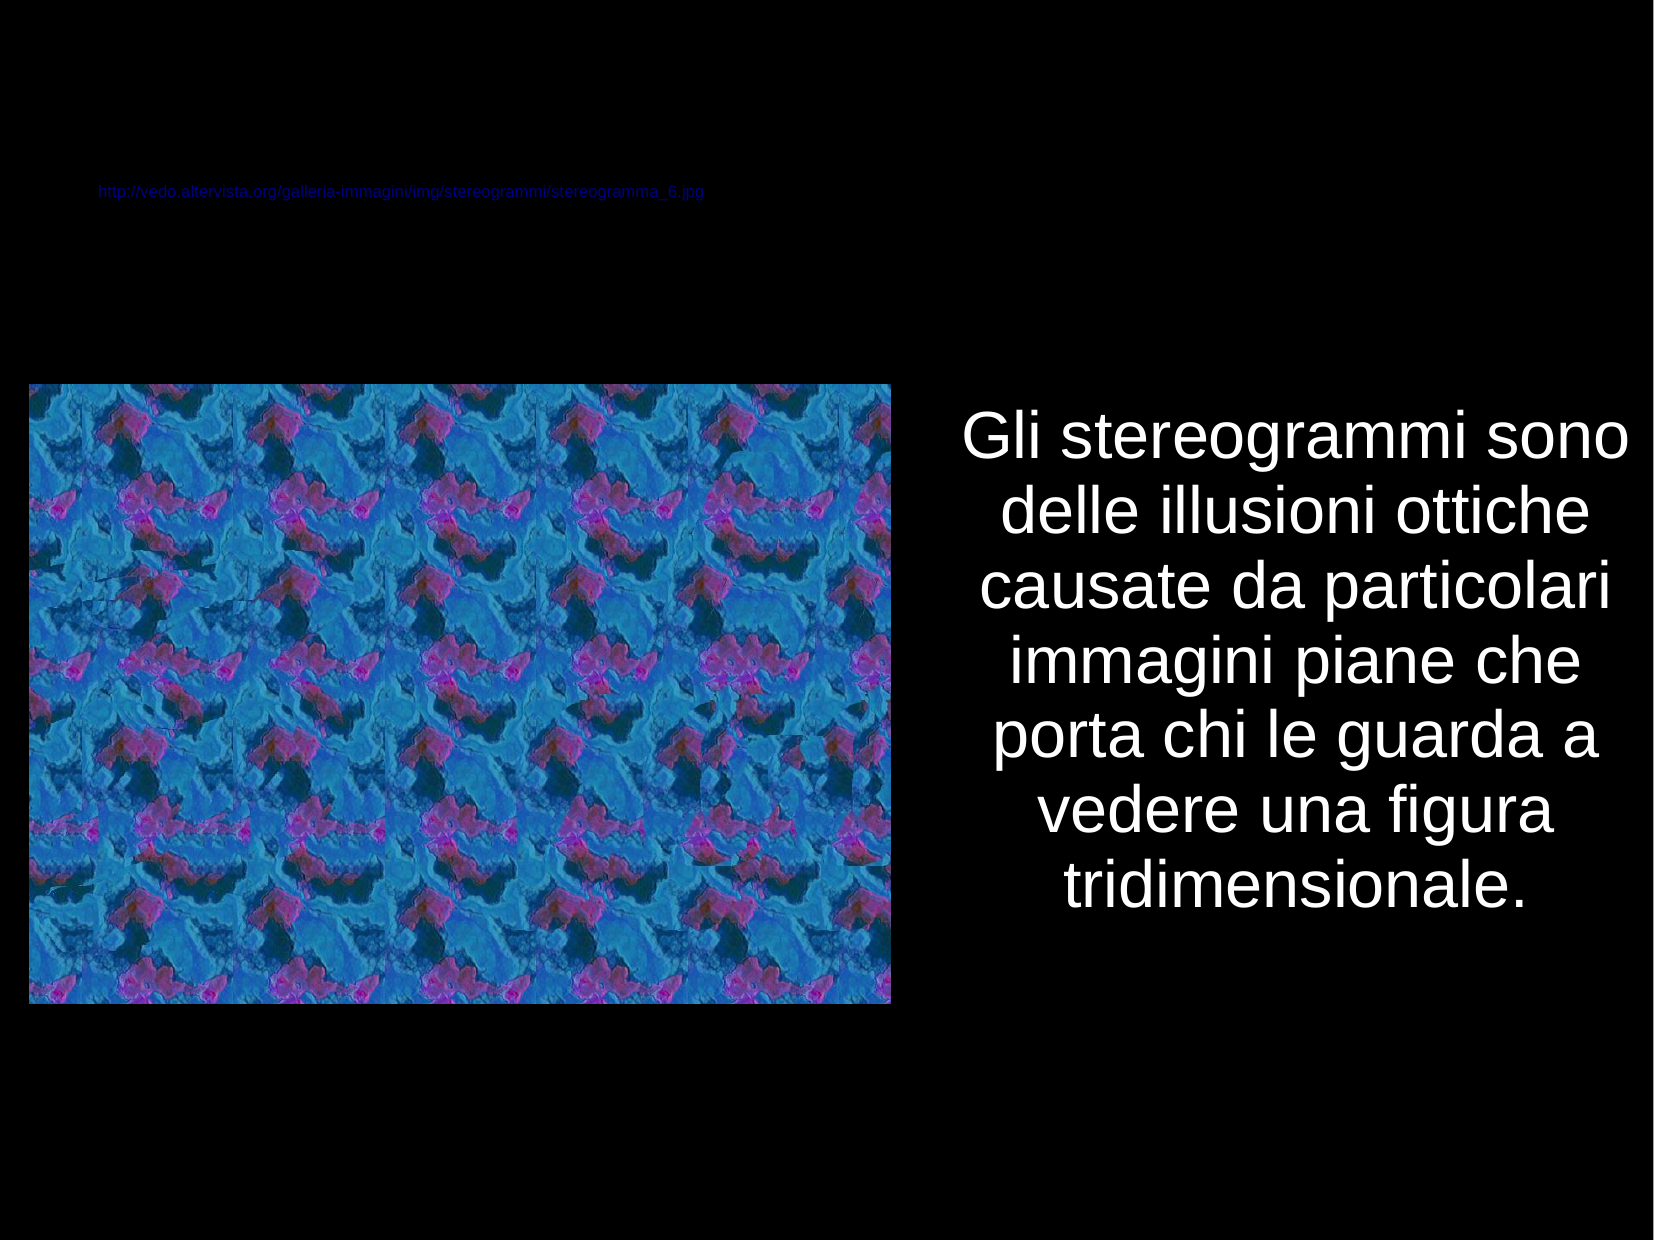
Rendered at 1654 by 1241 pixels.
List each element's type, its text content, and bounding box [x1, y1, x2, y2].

subtitle http://vedo.altervista.org/galleria-immagini/img/stereogrammi/stereogramma_6.jpg [88, 118, 715, 266]
title Gli stereogrammi sono delle illusioni ottiche causate da particolari immagini piane che porta chi le guarda a vedere una figura tridimensionale. [938, 147, 1654, 1173]
picture [29, 384, 891, 1004]
